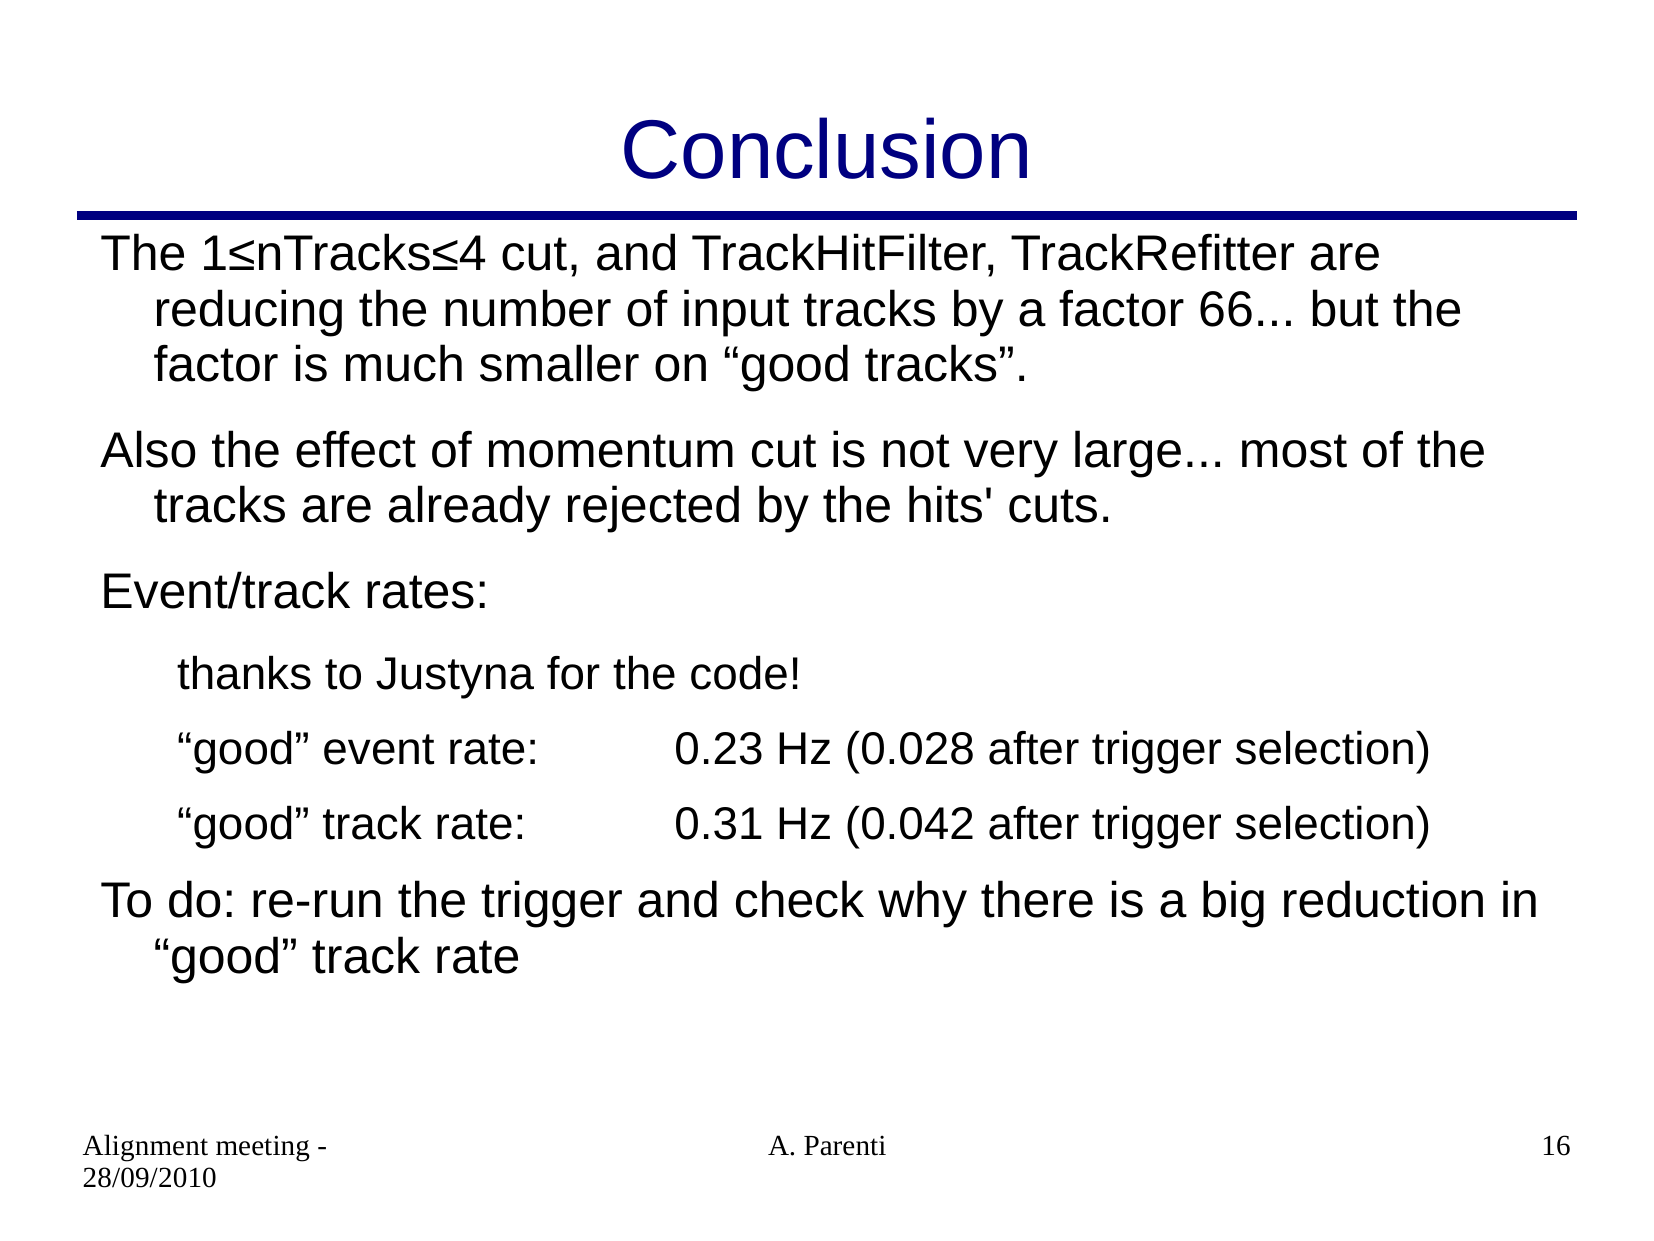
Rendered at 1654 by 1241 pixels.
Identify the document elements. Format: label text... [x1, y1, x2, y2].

list The 1≤nTracks≤4 cut, and TrackHitFilter, TrackRefitter are reducing the number of input tracks by a factor 66... but the factor is much smaller on “good tracks”. Also the effect of momentum cut is not very large... most of the tracks are already rejected by the hits' cuts. Event/track rates: thanks to Justyna for the code! “good” event rate: 0.23 Hz (0.028 after trigger selection) “good” track rate: 0.31 Hz (0.042 after trigger selection) To do: re-run the trigger and check why there is a big reduction in “good” track rate [82, 225, 1571, 1109]
title Conclusion [82, 75, 1571, 225]
